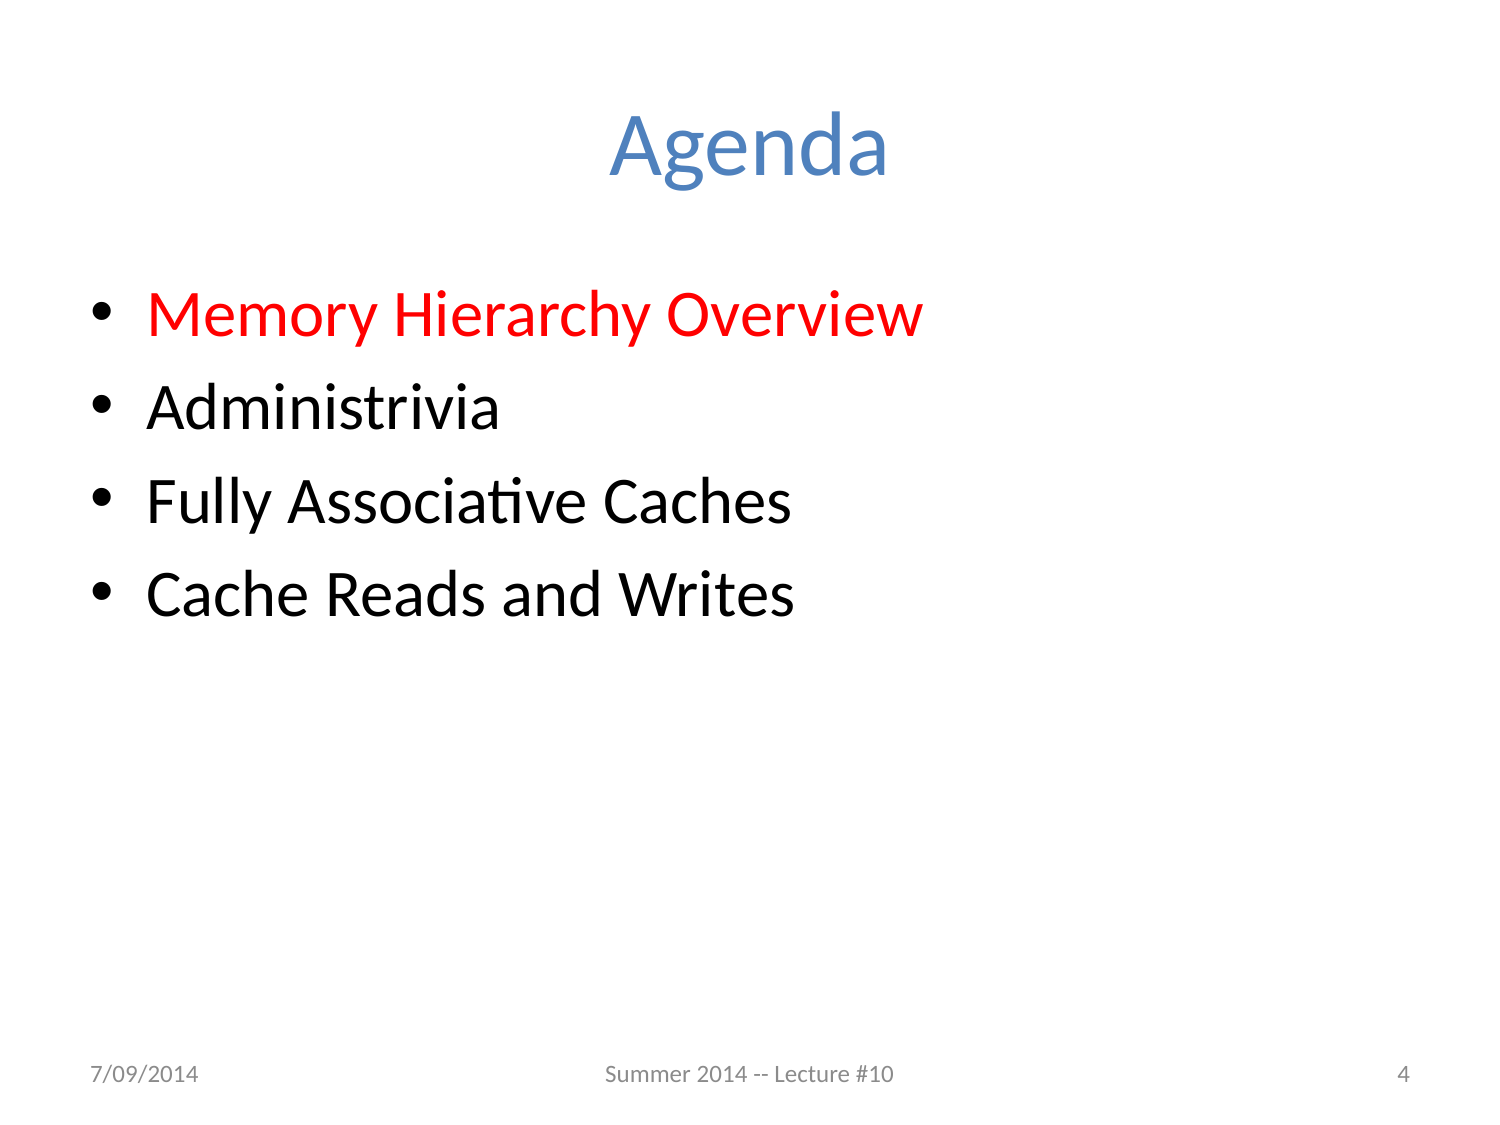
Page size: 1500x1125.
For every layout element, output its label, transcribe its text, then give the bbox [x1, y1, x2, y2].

list Memory Hierarchy Overview Administrivia Fully Associative Caches Cache Reads and Writes [75, 262, 1425, 1073]
footer Summer 2014 -- Lecture #10 [512, 1042, 988, 1103]
title Agenda [75, 45, 1425, 233]
slide_number 7/09/2014 [75, 1042, 425, 1103]
slide_number <number> [1074, 1042, 1425, 1103]
